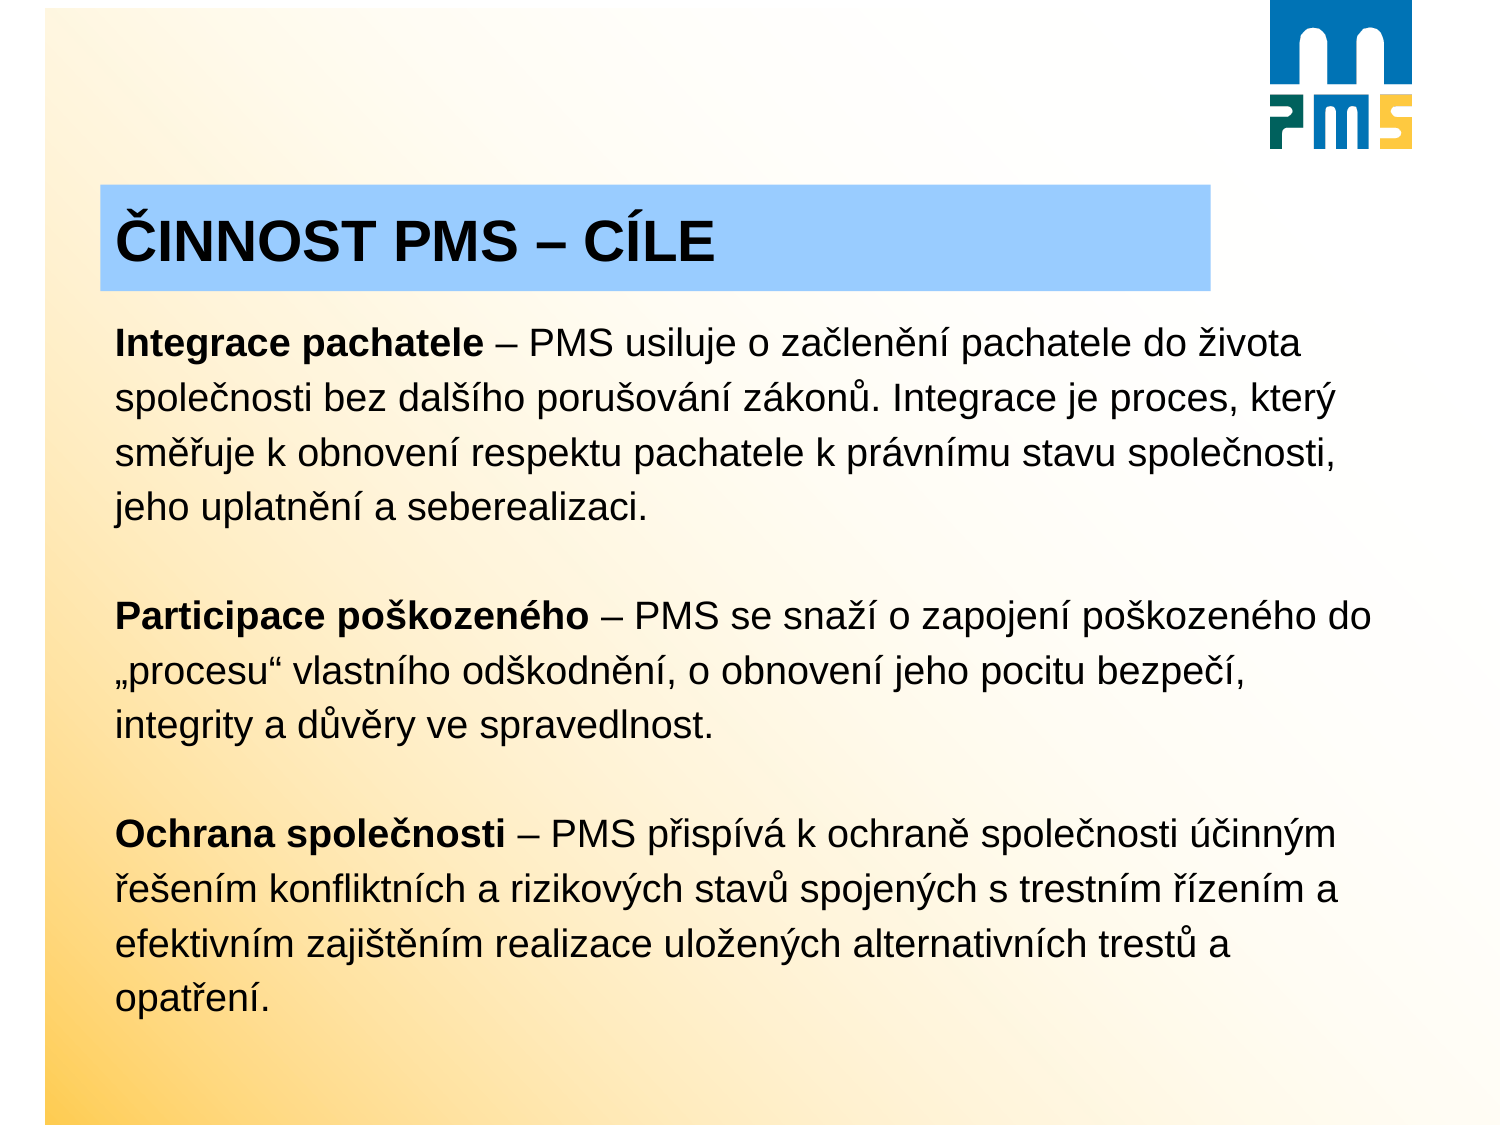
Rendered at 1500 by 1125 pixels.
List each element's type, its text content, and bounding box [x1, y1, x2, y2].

picture [45, 0, 1500, 1125]
text_box Integrace pachatele – PMS usiluje o začlenění pachatele do života společnosti bez dalšího porušování zákonů. Integrace je proces, který směřuje k obnovení respektu pachatele k právnímu stavu společnosti, jeho uplatnění a seberealizaci. Participace poškozeného – PMS se snaží o zapojení poškozeného do „procesu“ vlastního odškodnění, o obnovení jeho pocitu bezpečí, integrity a důvěry ve spravedlnost. Ochrana společnosti – PMS přispívá k ochraně společnosti účinným řešením konfliktních a rizikových stavů spojených s trestním řízením a efektivním zajištěním realizace uložených alternativních trestů a opatření. [100, 302, 1412, 1000]
title ČINNOST PMS – CÍLE [100, 184, 1211, 292]
